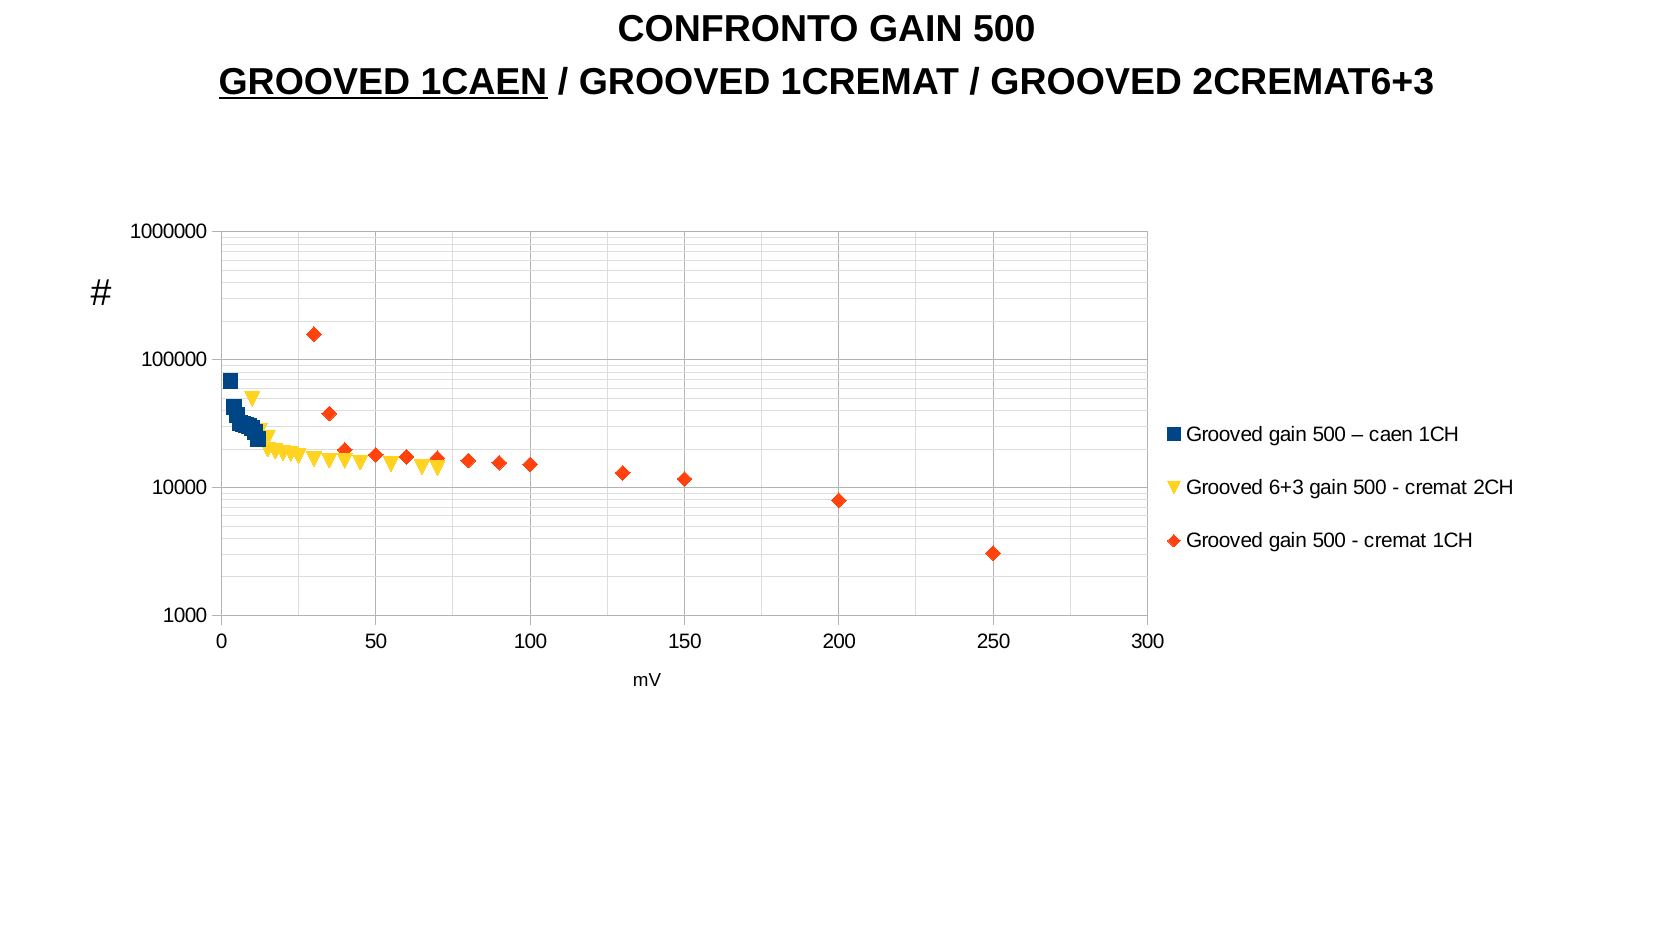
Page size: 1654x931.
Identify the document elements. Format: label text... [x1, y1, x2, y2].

text_box GROOVED 1CAEN / GROOVED 1CREMAT / GROOVED 2CREMAT6+3 [0, 53, 1654, 110]
text_box CONFRONTO GAIN 500 [0, 0, 1654, 53]
text_box # [75, 264, 112, 321]
chart [112, 209, 1546, 722]
